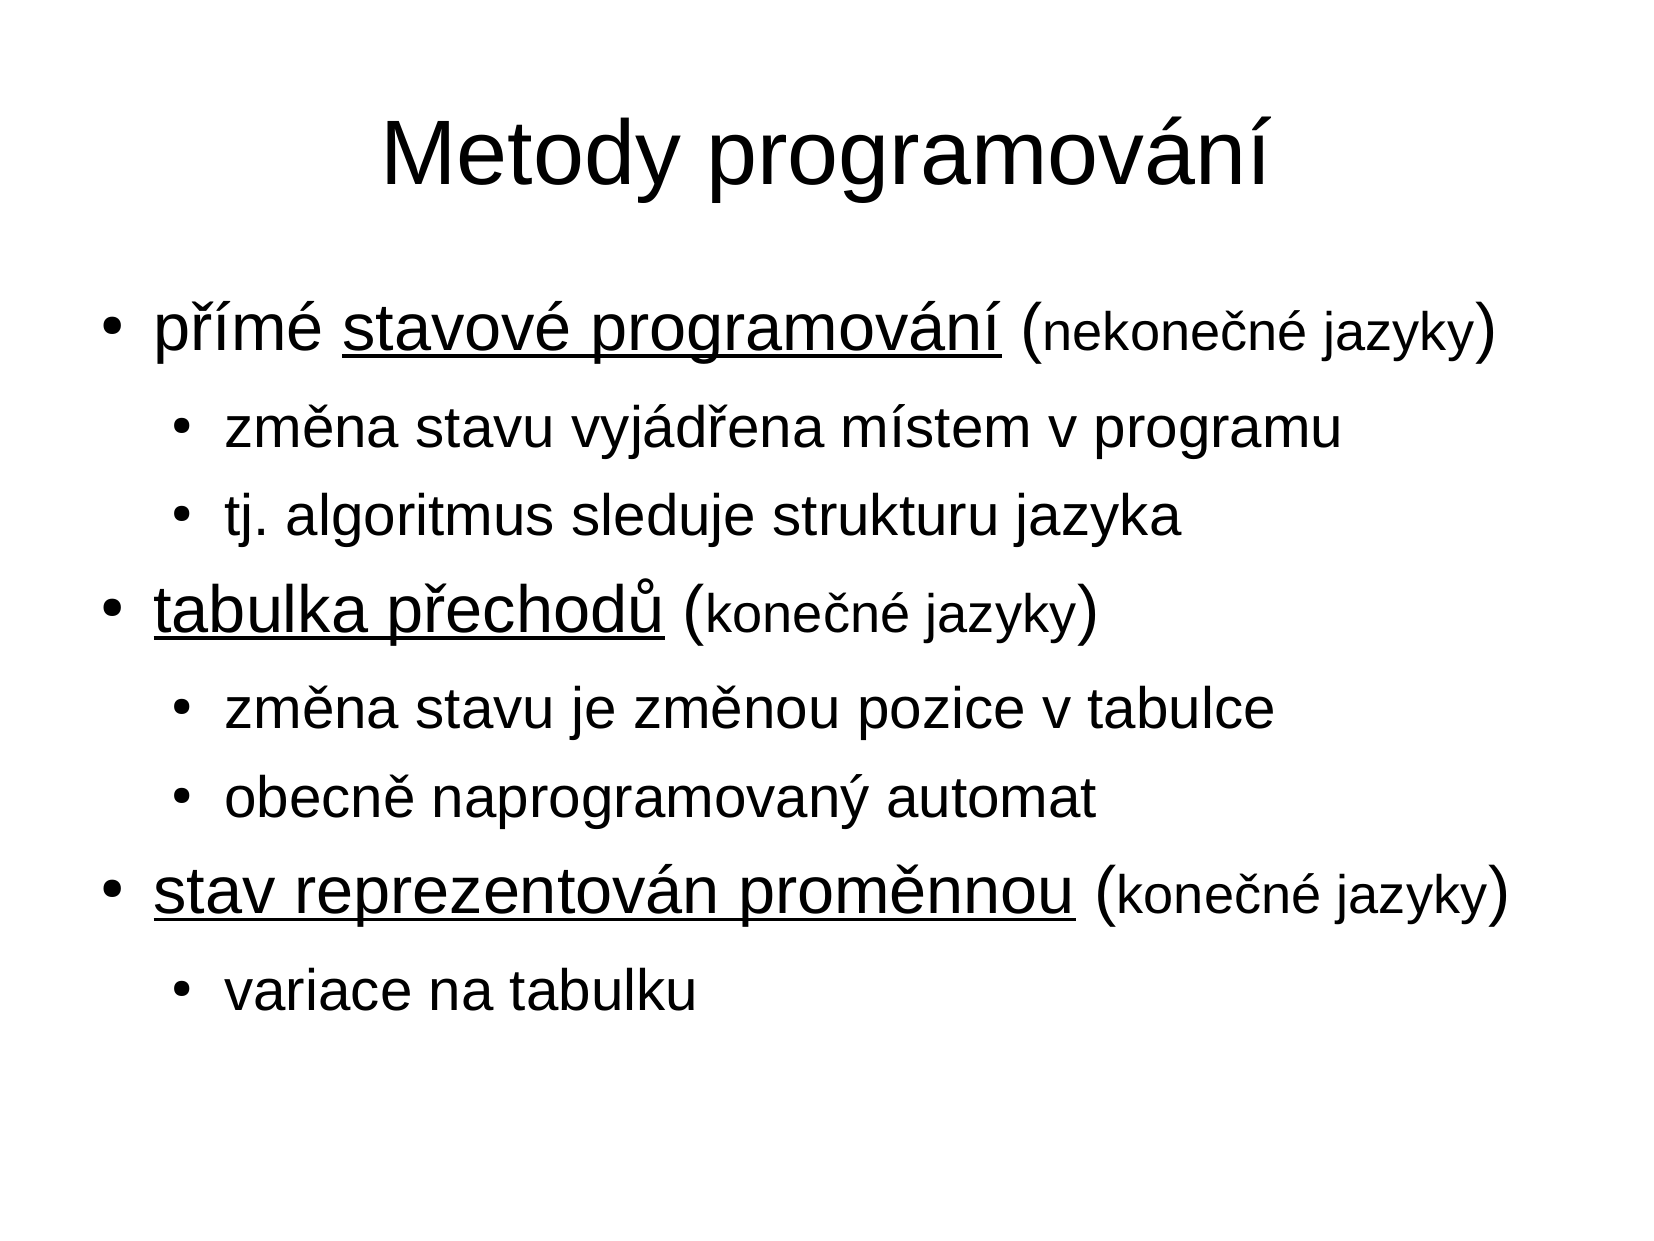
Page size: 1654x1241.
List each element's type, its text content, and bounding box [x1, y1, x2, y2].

title Metody programování [82, 56, 1571, 250]
list přímé stavové programování (nekonečné jazyky) změna stavu vyjádřena místem v programu tj. algoritmus sleduje strukturu jazyka tabulka přechodů (konečné jazyky) změna stavu je změnou pozice v tabulce obecně naprogramovaný automat stav reprezentován proměnnou (konečné jazyky) variace na tabulku [82, 290, 1571, 1094]
